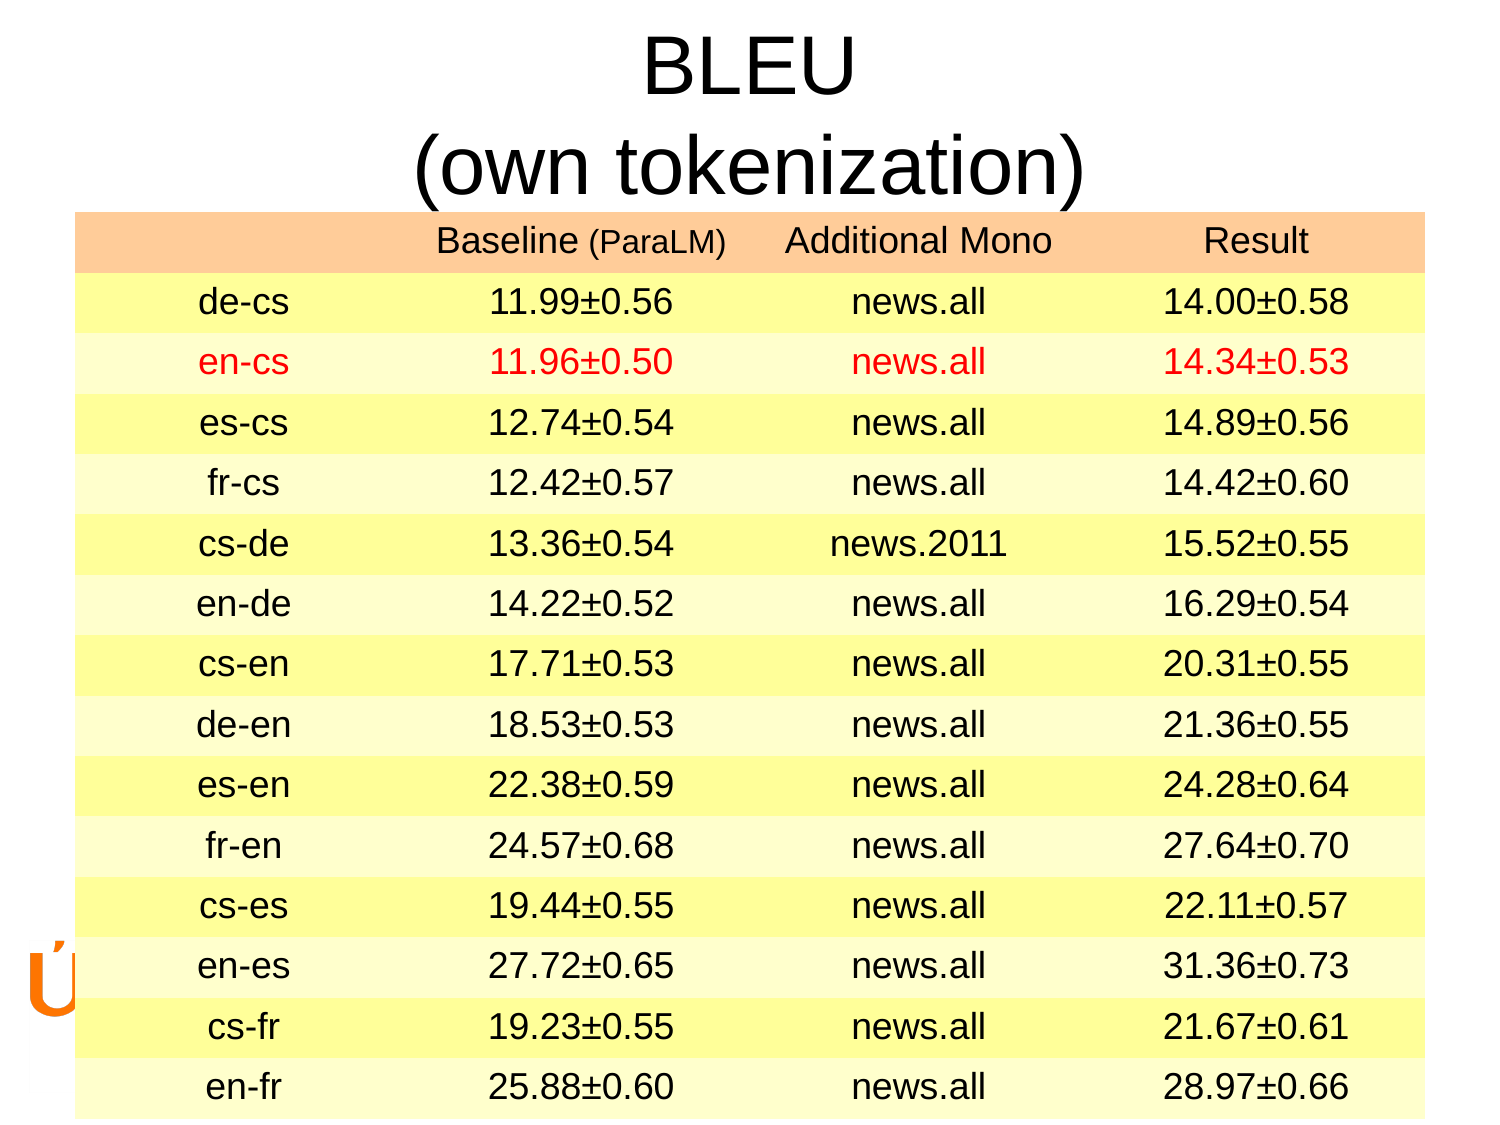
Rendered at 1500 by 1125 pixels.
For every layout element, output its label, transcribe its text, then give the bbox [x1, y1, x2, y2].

table_cell 21.36±0.55 [1088, 696, 1425, 756]
table_cell cs-es [75, 877, 413, 937]
table_cell 22.11±0.57 [1088, 877, 1425, 937]
picture [29, 940, 75, 1093]
table_cell news.all [750, 937, 1088, 998]
table_cell news.all [750, 998, 1088, 1058]
table_cell fr-cs [75, 454, 413, 514]
table_cell 20.31±0.55 [1088, 635, 1425, 696]
table_cell 15.52±0.55 [1088, 514, 1425, 575]
table_cell 14.22±0.52 [413, 575, 750, 635]
table_cell 12.42±0.57 [413, 454, 750, 514]
table_cell 16.29±0.54 [1088, 575, 1425, 635]
table_cell 11.96±0.50 [413, 333, 750, 394]
table_cell cs-de [75, 514, 413, 575]
table_cell news.all [750, 273, 1088, 333]
table_cell 25.88±0.60 [413, 1058, 750, 1119]
table_cell 17.71±0.53 [413, 635, 750, 696]
table_cell cs-en [75, 635, 413, 696]
table_header Baseline (ParaLM) [413, 212, 750, 273]
table_cell en-cs [75, 333, 413, 394]
table_cell cs-fr [75, 998, 413, 1058]
table_cell en-fr [75, 1058, 413, 1119]
table_cell news.all [750, 1058, 1088, 1119]
table_cell news.all [750, 635, 1088, 696]
table_cell news.2011 [750, 514, 1088, 575]
table_cell 21.67±0.61 [1088, 998, 1425, 1058]
table_cell news.all [750, 816, 1088, 877]
table_cell en-es [75, 937, 413, 998]
table_cell 18.53±0.53 [413, 696, 750, 756]
table_cell 12.74±0.54 [413, 394, 750, 454]
table_cell en-de [75, 575, 413, 635]
table_cell 14.89±0.56 [1088, 394, 1425, 454]
table_cell news.all [750, 756, 1088, 816]
title BLEU (own tokenization) [75, 2, 1426, 220]
table_cell es-en [75, 756, 413, 816]
table_cell 28.97±0.66 [1088, 1058, 1425, 1119]
table_cell news.all [750, 575, 1088, 635]
table_cell news.all [750, 394, 1088, 454]
table_cell 19.44±0.55 [413, 877, 750, 937]
table_cell 31.36±0.73 [1088, 937, 1425, 998]
table_cell 24.28±0.64 [1088, 756, 1425, 816]
table_cell 27.72±0.65 [413, 937, 750, 998]
table_cell 11.99±0.56 [413, 273, 750, 333]
table_cell de-cs [75, 273, 413, 333]
table_header [75, 212, 413, 273]
table_cell news.all [750, 333, 1088, 394]
table_cell 14.00±0.58 [1088, 273, 1425, 333]
table_cell news.all [750, 454, 1088, 514]
table_cell 13.36±0.54 [413, 514, 750, 575]
table_cell 24.57±0.68 [413, 816, 750, 877]
table_cell 14.34±0.53 [1088, 333, 1425, 394]
table_header Result [1088, 212, 1425, 273]
table_cell news.all [750, 696, 1088, 756]
table_header Additional Mono [750, 212, 1088, 273]
table_cell es-cs [75, 394, 413, 454]
table_cell fr-en [75, 816, 413, 877]
table_cell news.all [750, 877, 1088, 937]
table_cell de-en [75, 696, 413, 756]
table_cell 22.38±0.59 [413, 756, 750, 816]
table_cell 19.23±0.55 [413, 998, 750, 1058]
table_cell 14.42±0.60 [1088, 454, 1425, 514]
table_cell 27.64±0.70 [1088, 816, 1425, 877]
